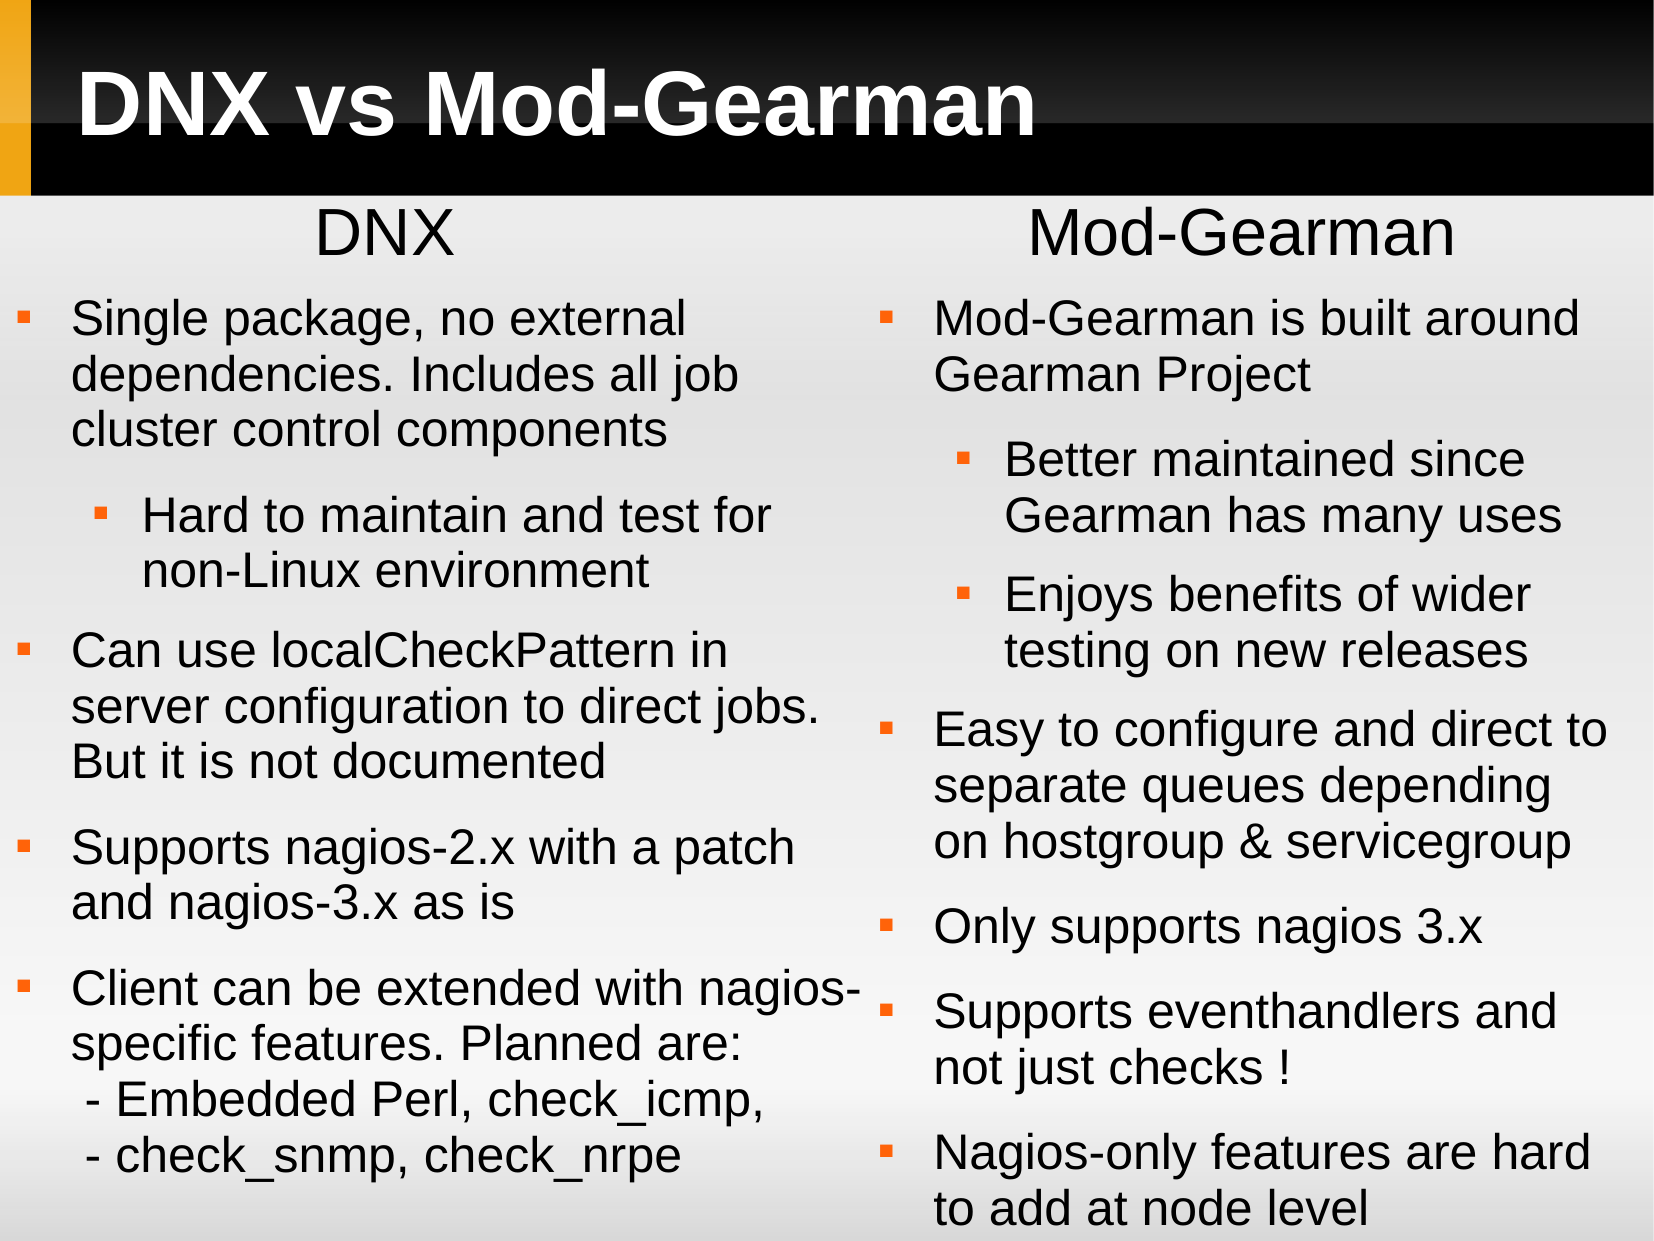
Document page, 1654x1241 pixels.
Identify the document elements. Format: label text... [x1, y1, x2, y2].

picture [0, 0, 1654, 1241]
list Mod-Gearman is built around Gearman Project Better maintained since Gearman has many uses Enjoys benefits of wider testing on new releases Easy to configure and direct to separate queues depending on hostgroup & servicegroup Only supports nagios 3.x Supports eventhandlers and not just checks ! Nagios-only features are hard to add at node level [862, 290, 1613, 1237]
text_box DNX [300, 187, 751, 278]
list Single package, no external dependencies. Includes all job cluster control components Hard to maintain and test for non-Linux environment Can use localCheckPattern in server configuration to direct jobs. But it is not documented Supports nagios-2.x with a patch and nagios-3.x as is Client can be extended with nagios- specific features. Planned are: - Embedded Perl, check_icmp, - check_snmp, check_nrpe [0, 290, 862, 1201]
title DNX vs Mod-Gearman [76, 0, 1565, 208]
text_box Mod-Gearman [1012, 187, 1501, 278]
